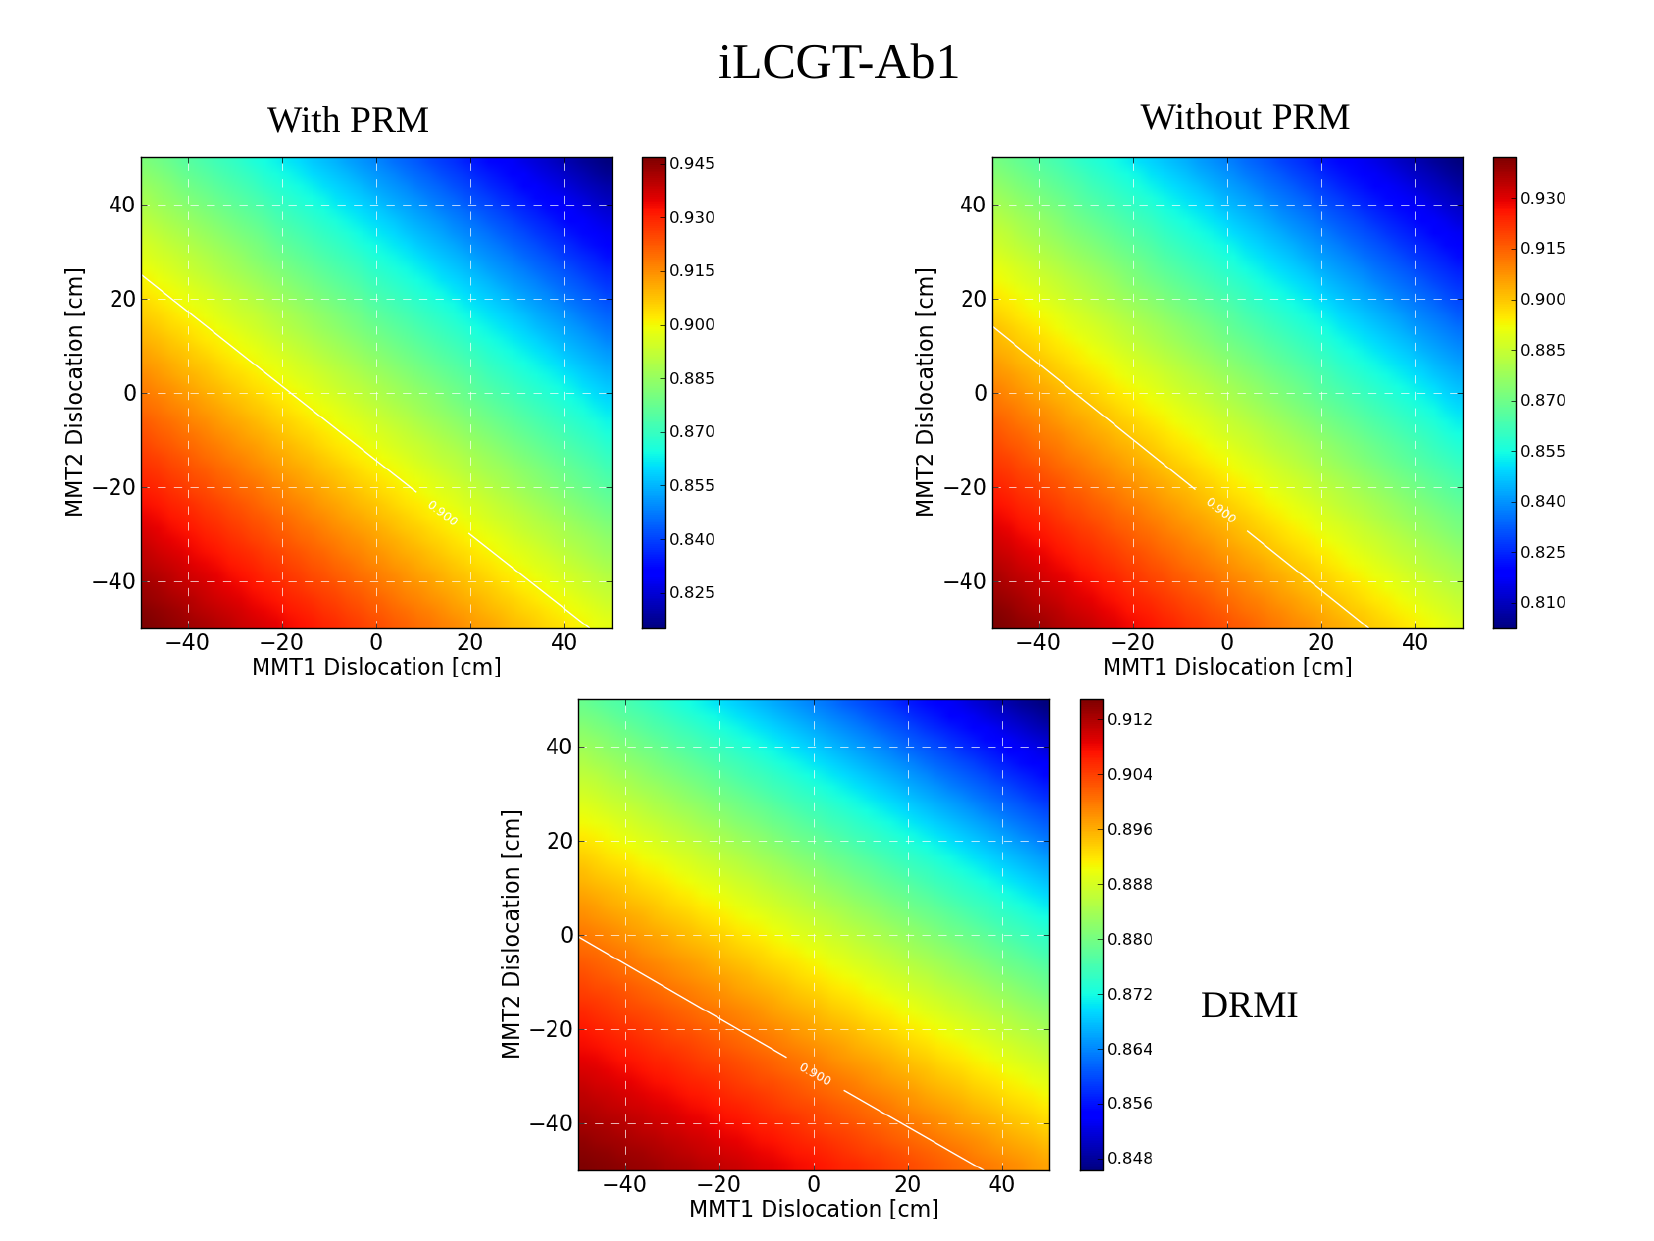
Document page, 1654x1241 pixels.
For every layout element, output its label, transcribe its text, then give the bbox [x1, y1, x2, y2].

text_box Without PRM [1125, 88, 1368, 150]
text_box With PRM [252, 91, 446, 152]
text_box DRMI [1186, 977, 1314, 1038]
picture [501, 698, 1152, 1219]
text_box iLCGT-Ab1 [703, 26, 974, 103]
picture [915, 156, 1565, 677]
picture [64, 156, 714, 677]
